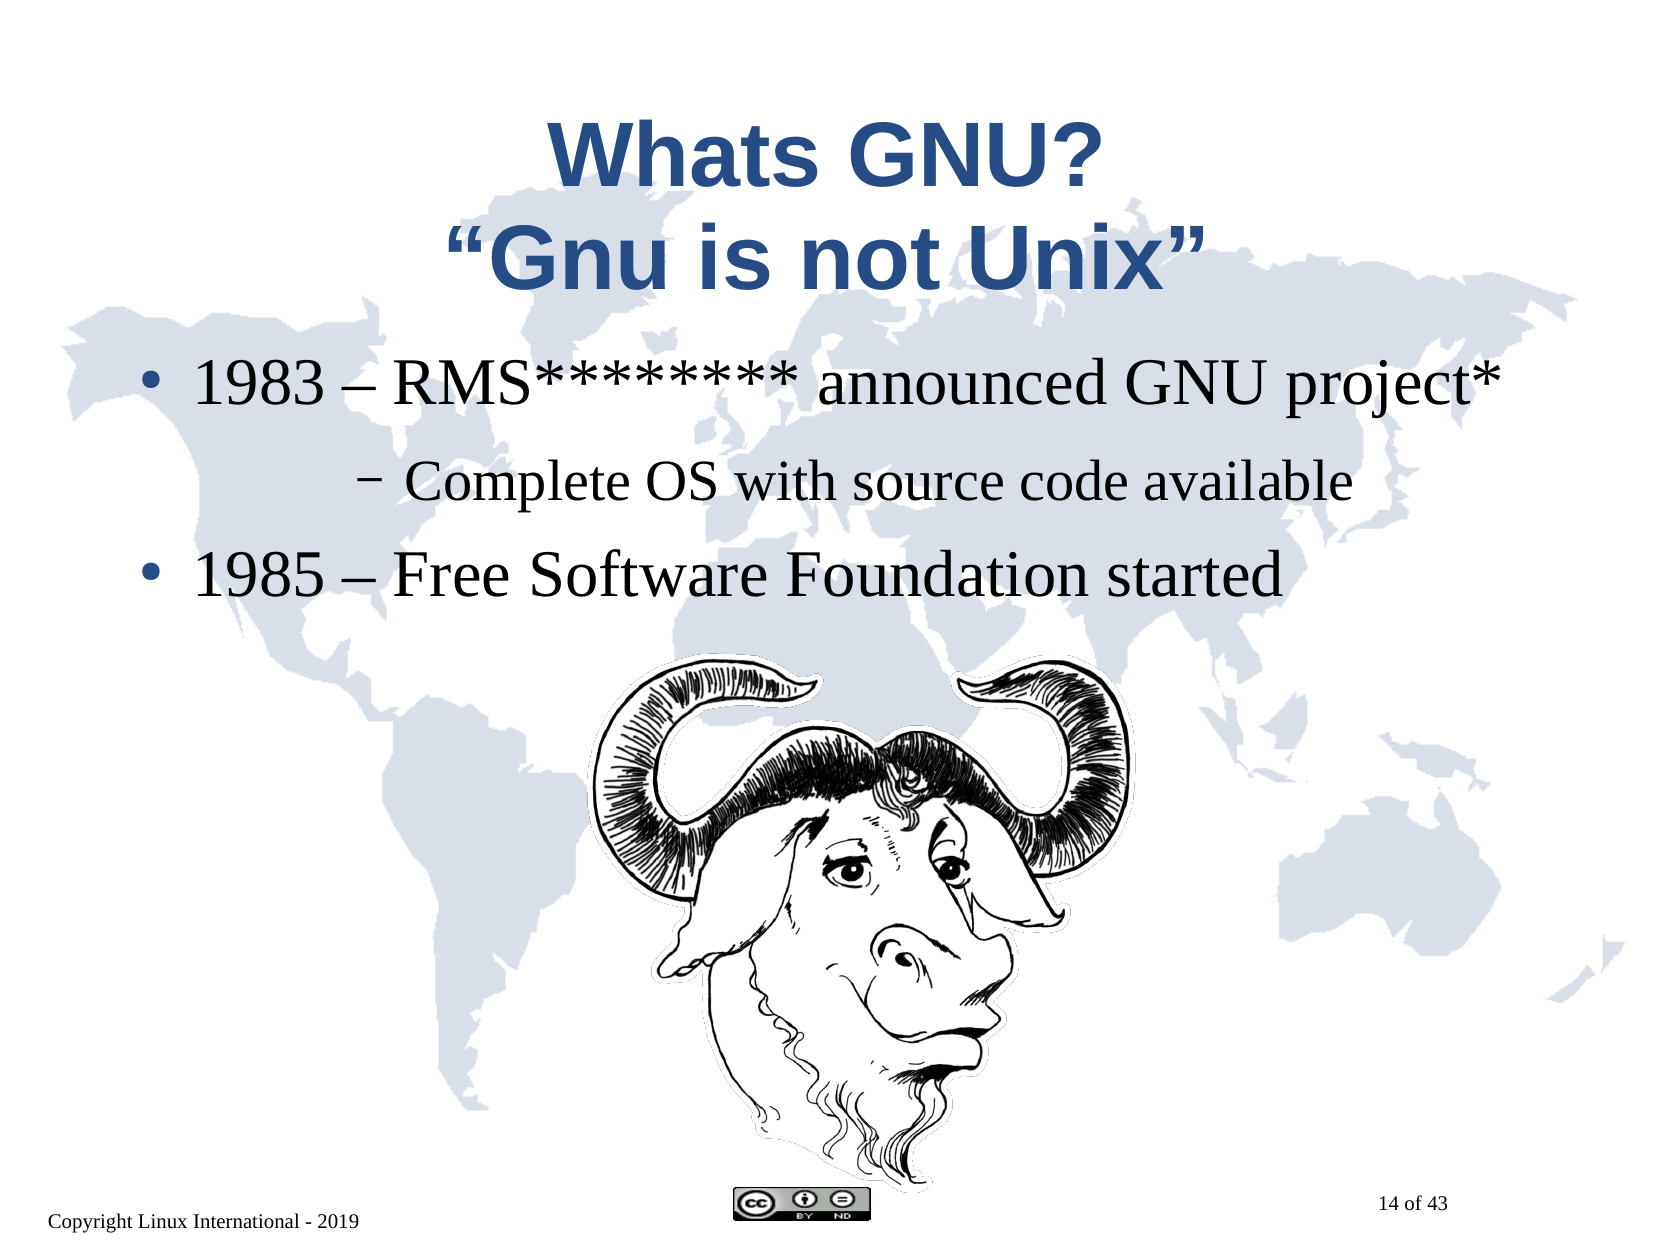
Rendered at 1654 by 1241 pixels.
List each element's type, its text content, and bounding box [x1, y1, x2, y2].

list 1983 – RMS******** announced GNU project* Complete OS with source code available 1985 – Free Software Foundation started [121, 344, 1533, 1065]
picture [37, 91, 1653, 1224]
title Whats GNU? “Gnu is not Unix” [121, 102, 1533, 311]
